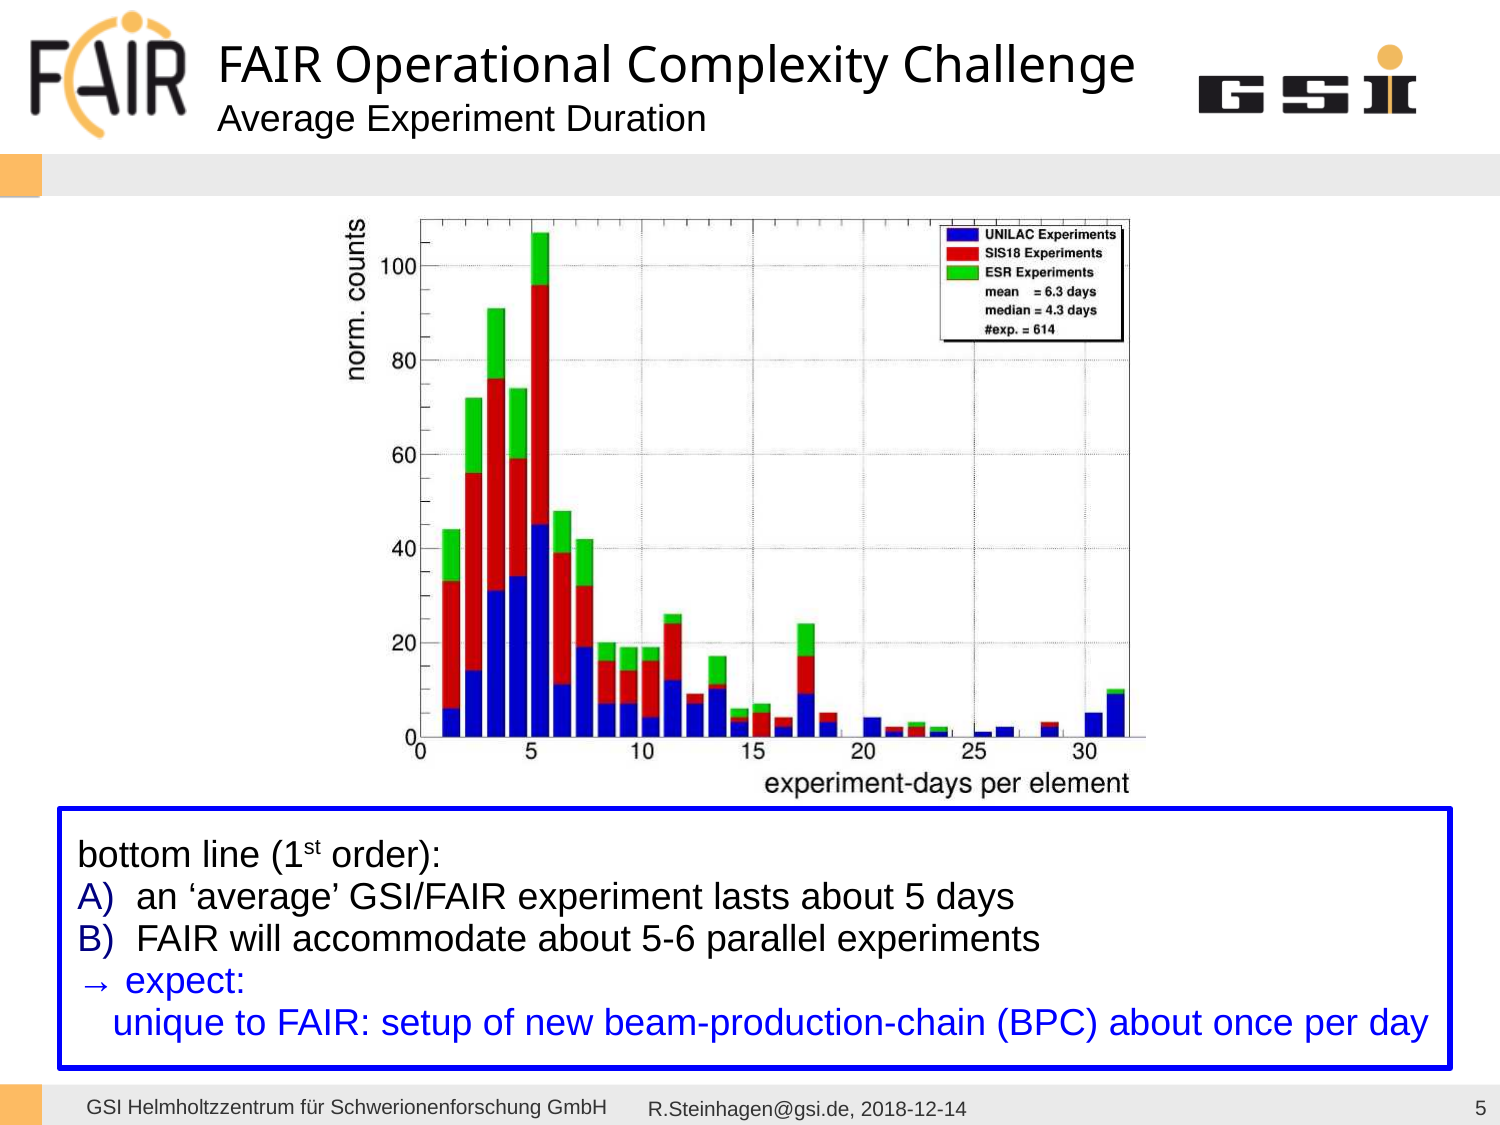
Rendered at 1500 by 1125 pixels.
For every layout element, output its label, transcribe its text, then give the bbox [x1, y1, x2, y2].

picture [30, 9, 187, 141]
text_box bottom line (1st order): an ‘average’ GSI/FAIR experiment lasts about 5 days FAIR will accommodate about 5-6 parallel experiments → expect: unique to FAIR: setup of new beam-production-chain (BPC) about once per day [59, 808, 1451, 1069]
picture [1197, 42, 1419, 117]
picture [322, 207, 1146, 808]
title FAIR Operational Complexity Challenge Average Experiment Duration [217, 11, 1180, 157]
